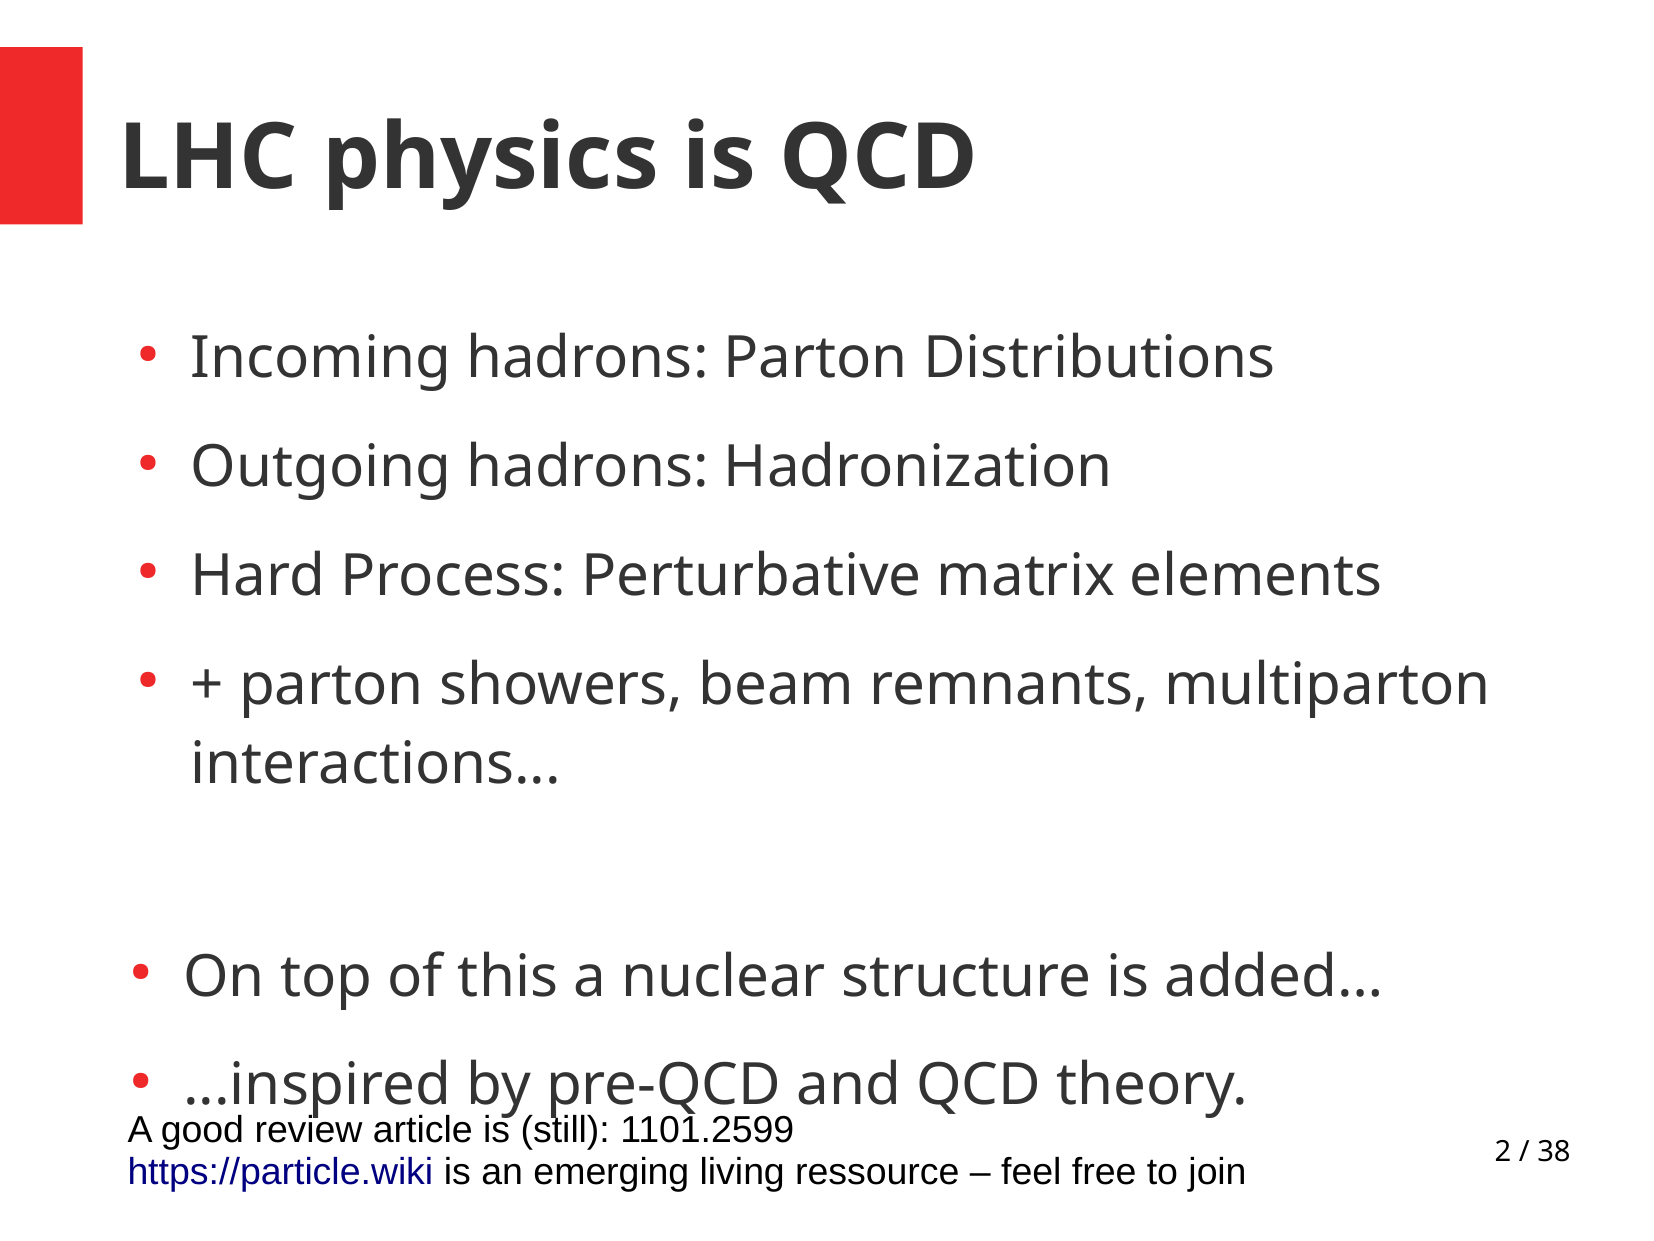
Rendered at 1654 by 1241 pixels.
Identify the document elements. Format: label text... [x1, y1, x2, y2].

list On top of this a nuclear structure is added… ...inspired by pre-QCD and QCD theory. [112, 825, 1531, 1126]
title LHC physics is QCD [118, 49, 1571, 257]
list Incoming hadrons: Parton Distributions Outgoing hadrons: Hadronization Hard Process: Perturbative matrix elements + parton showers, beam remnants, multiparton interactions... [120, 315, 1538, 811]
text_box A good review article is (still): 1101.2599 https://particle.wiki is an emerging living ressource – feel free to join [112, 1101, 1351, 1241]
